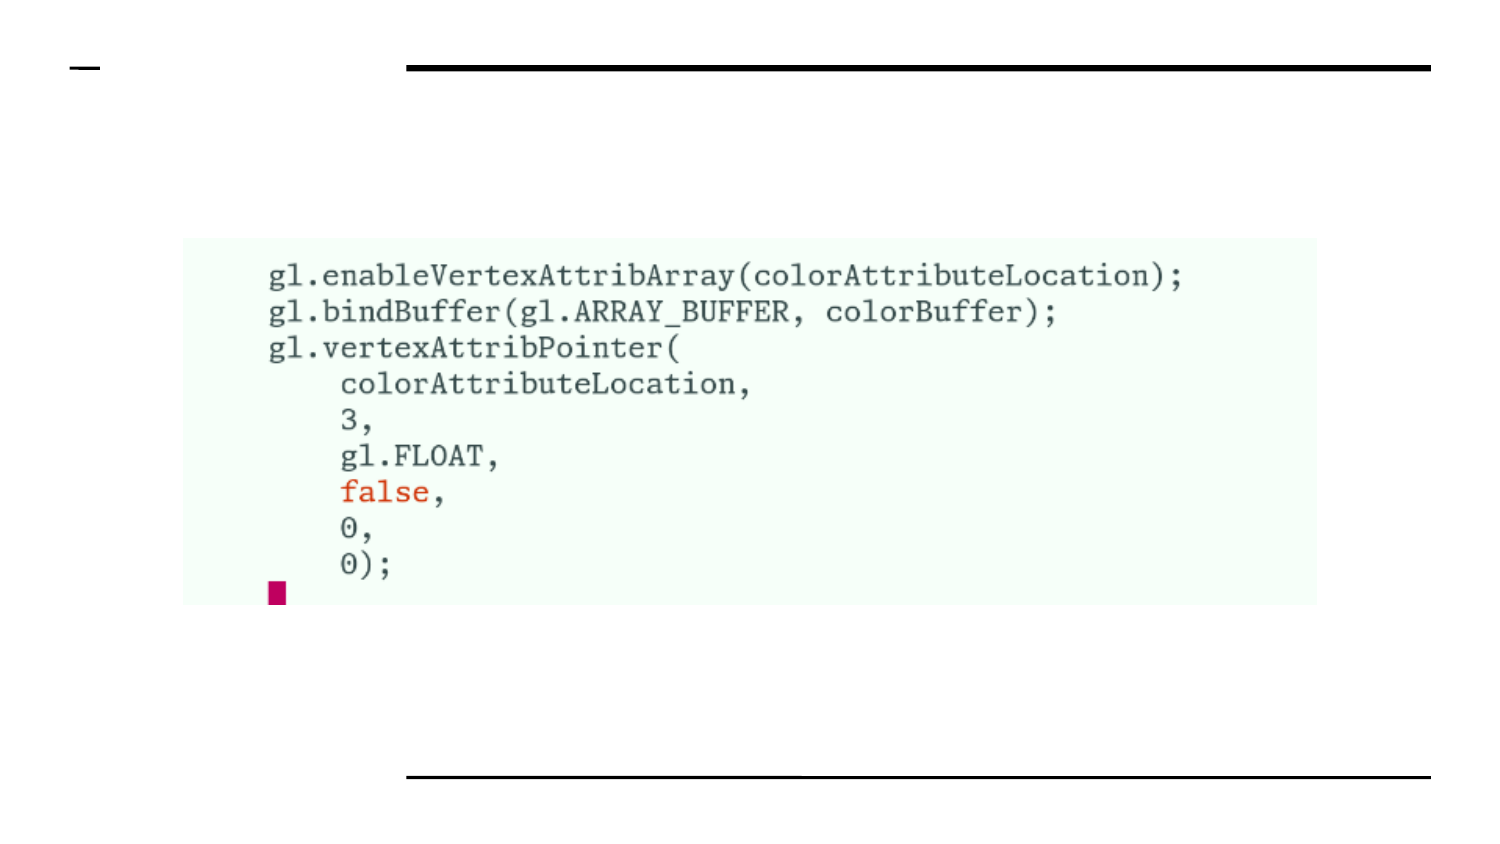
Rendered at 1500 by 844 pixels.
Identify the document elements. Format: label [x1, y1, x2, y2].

picture [183, 238, 1317, 605]
